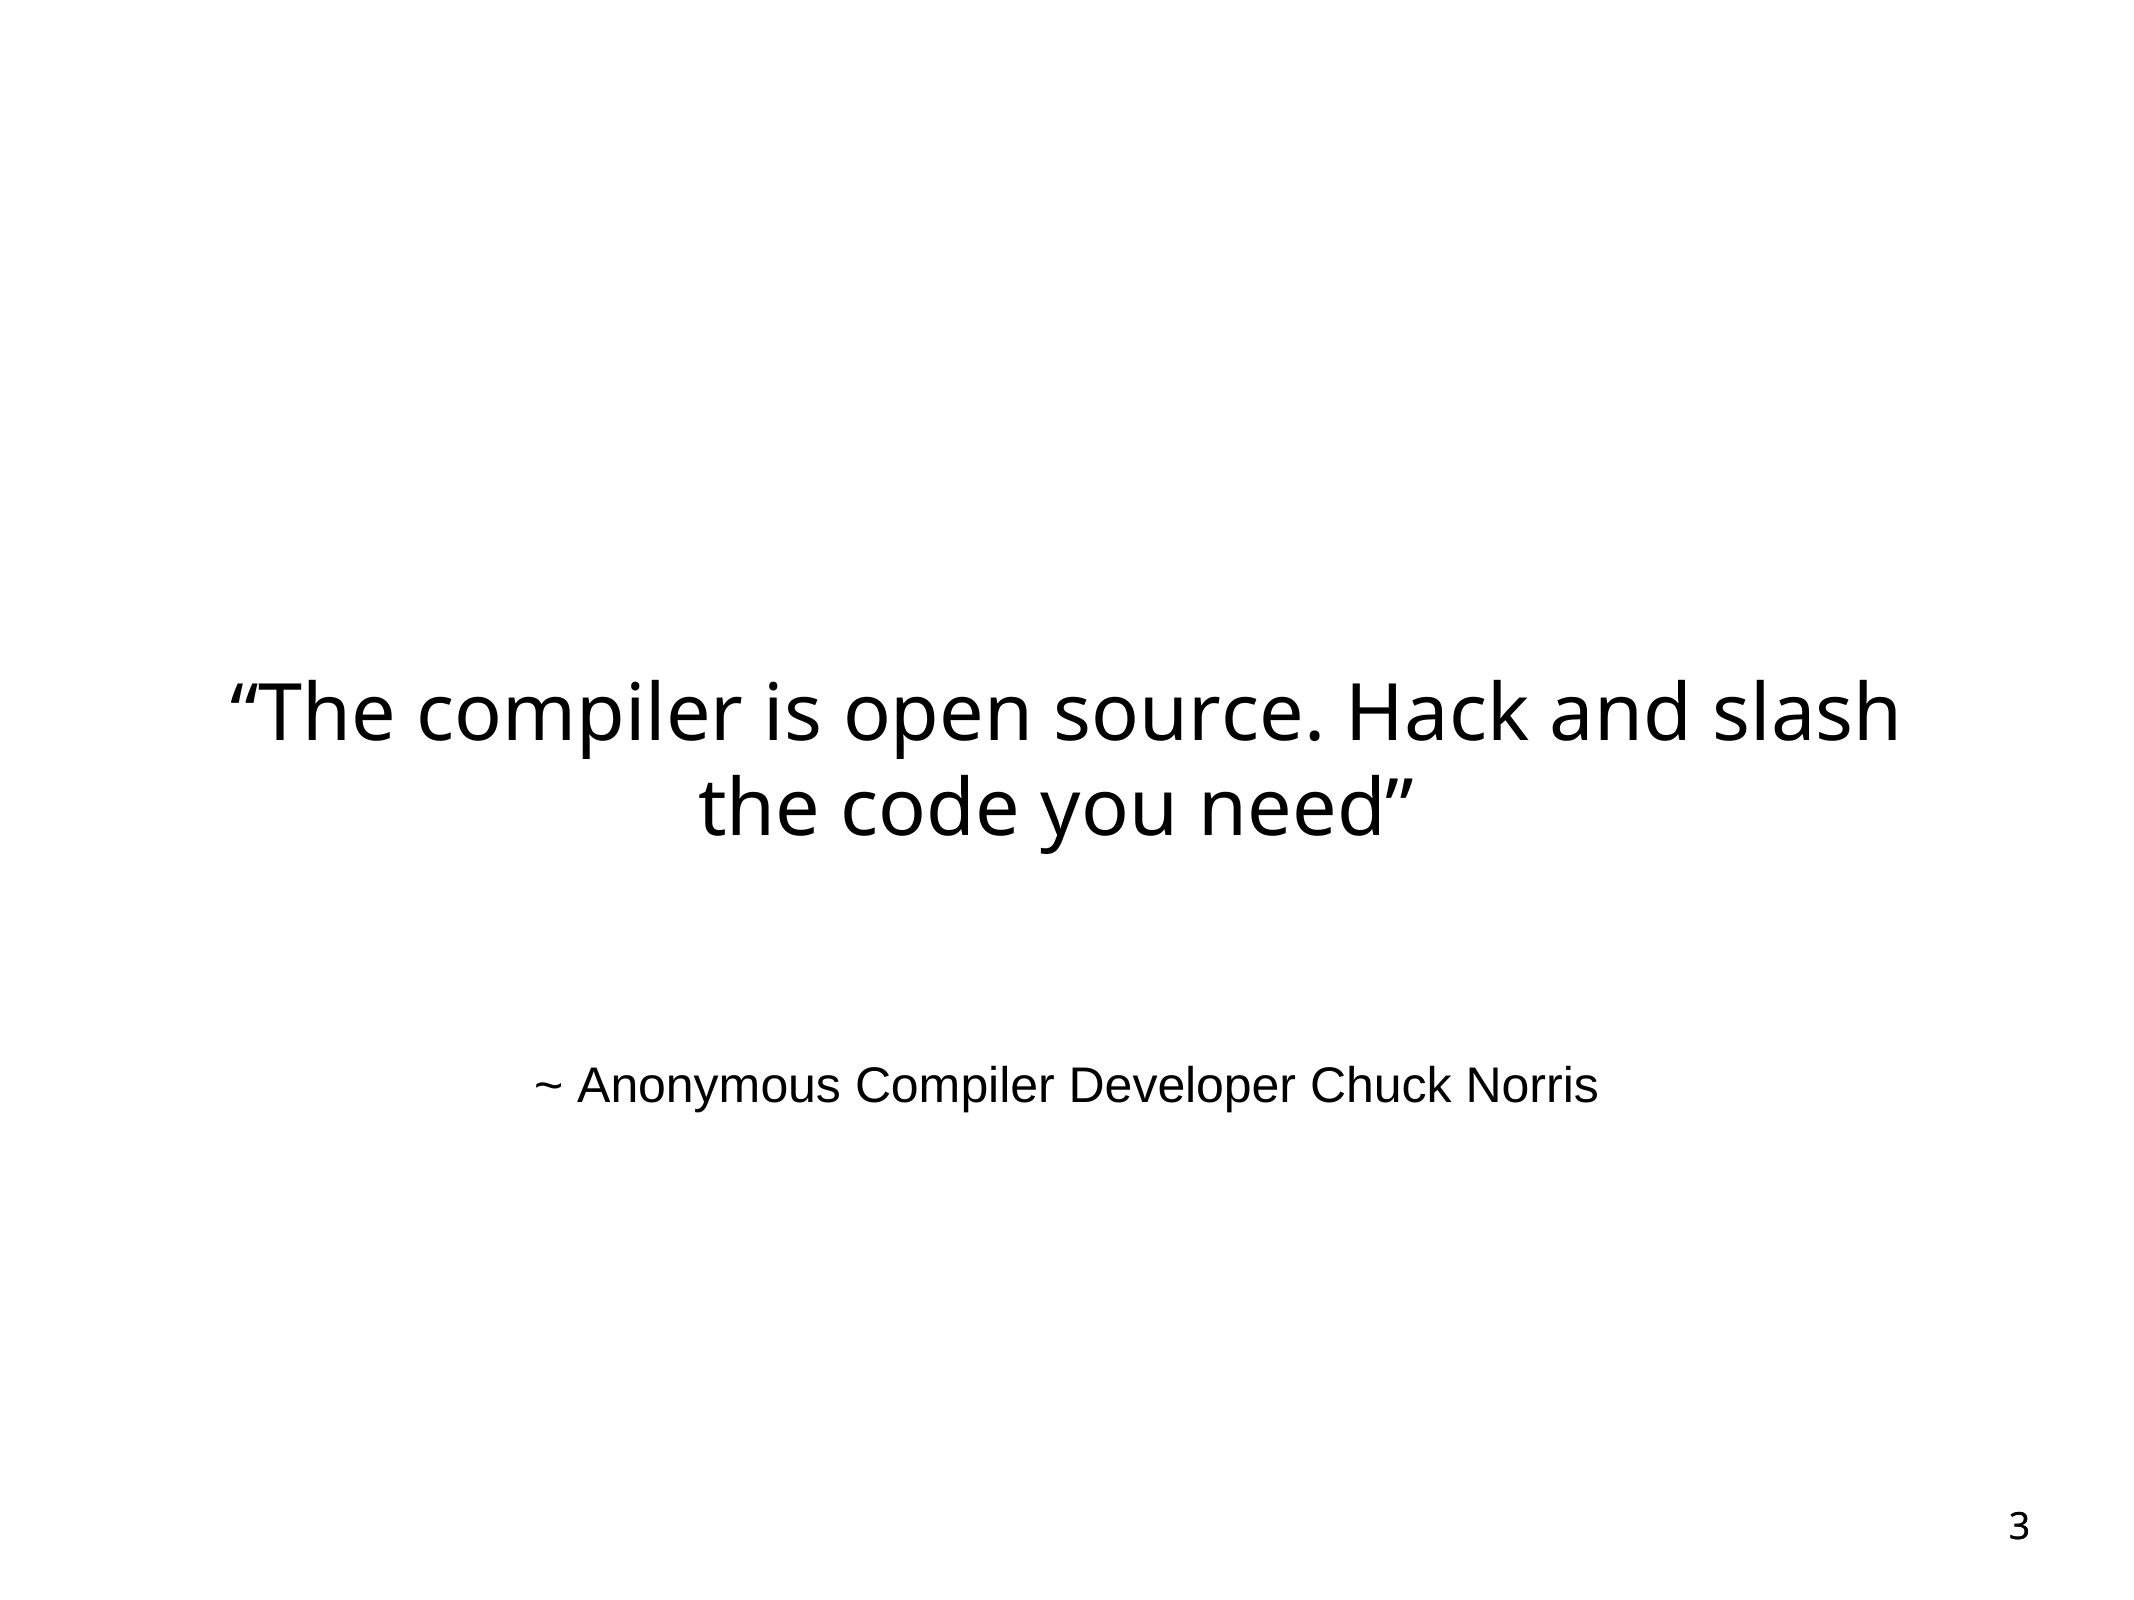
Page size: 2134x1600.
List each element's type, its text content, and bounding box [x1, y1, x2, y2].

text_box <number> [1985, 1493, 2055, 1557]
text_box “The compiler is open source. Hack and slash the code you need” [208, 652, 1925, 860]
text_box ~ Anonymous Compiler Developer Chuck Norris [208, 1043, 1925, 1121]
